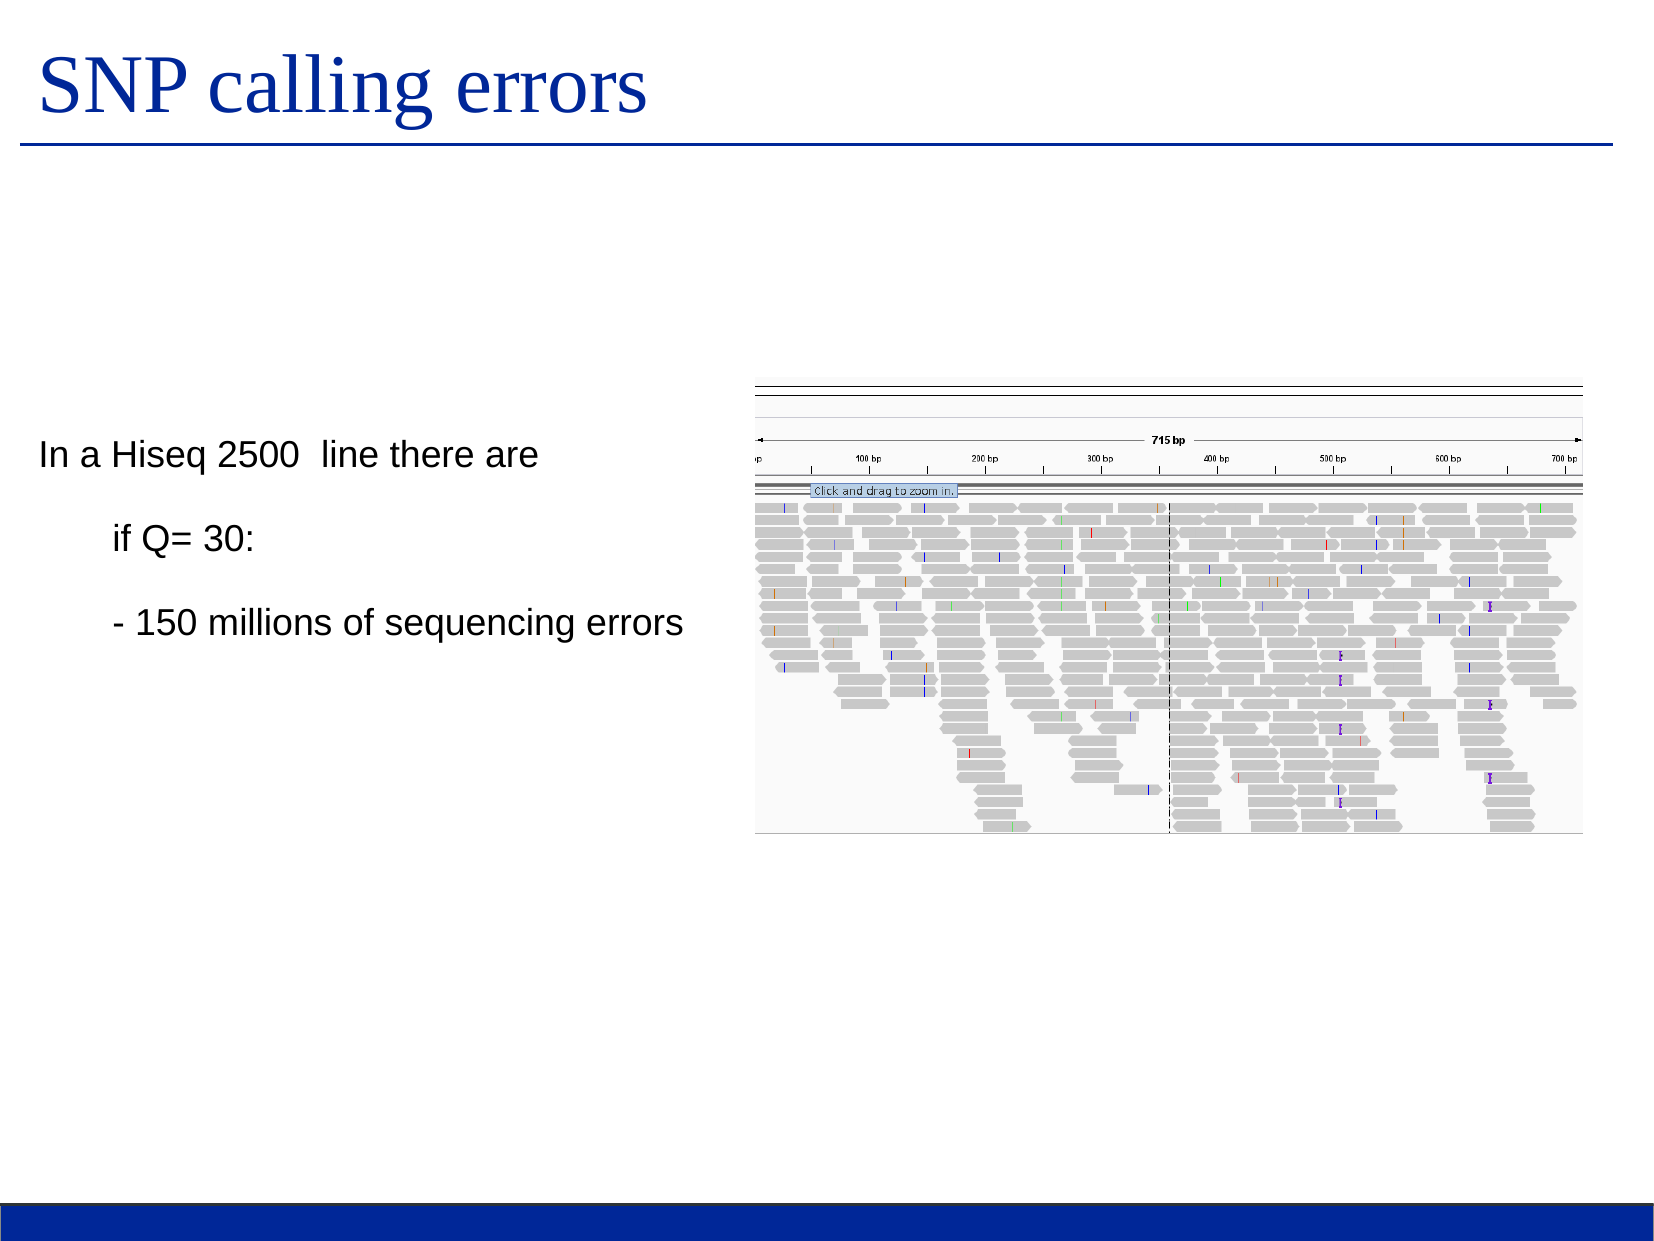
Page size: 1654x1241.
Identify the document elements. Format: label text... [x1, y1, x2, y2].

title SNP calling errors [37, 0, 1609, 188]
text_box In a Hiseq 2500 line there are if Q= 30: - 150 millions of sequencing errors [23, 342, 768, 862]
picture [755, 377, 1583, 834]
